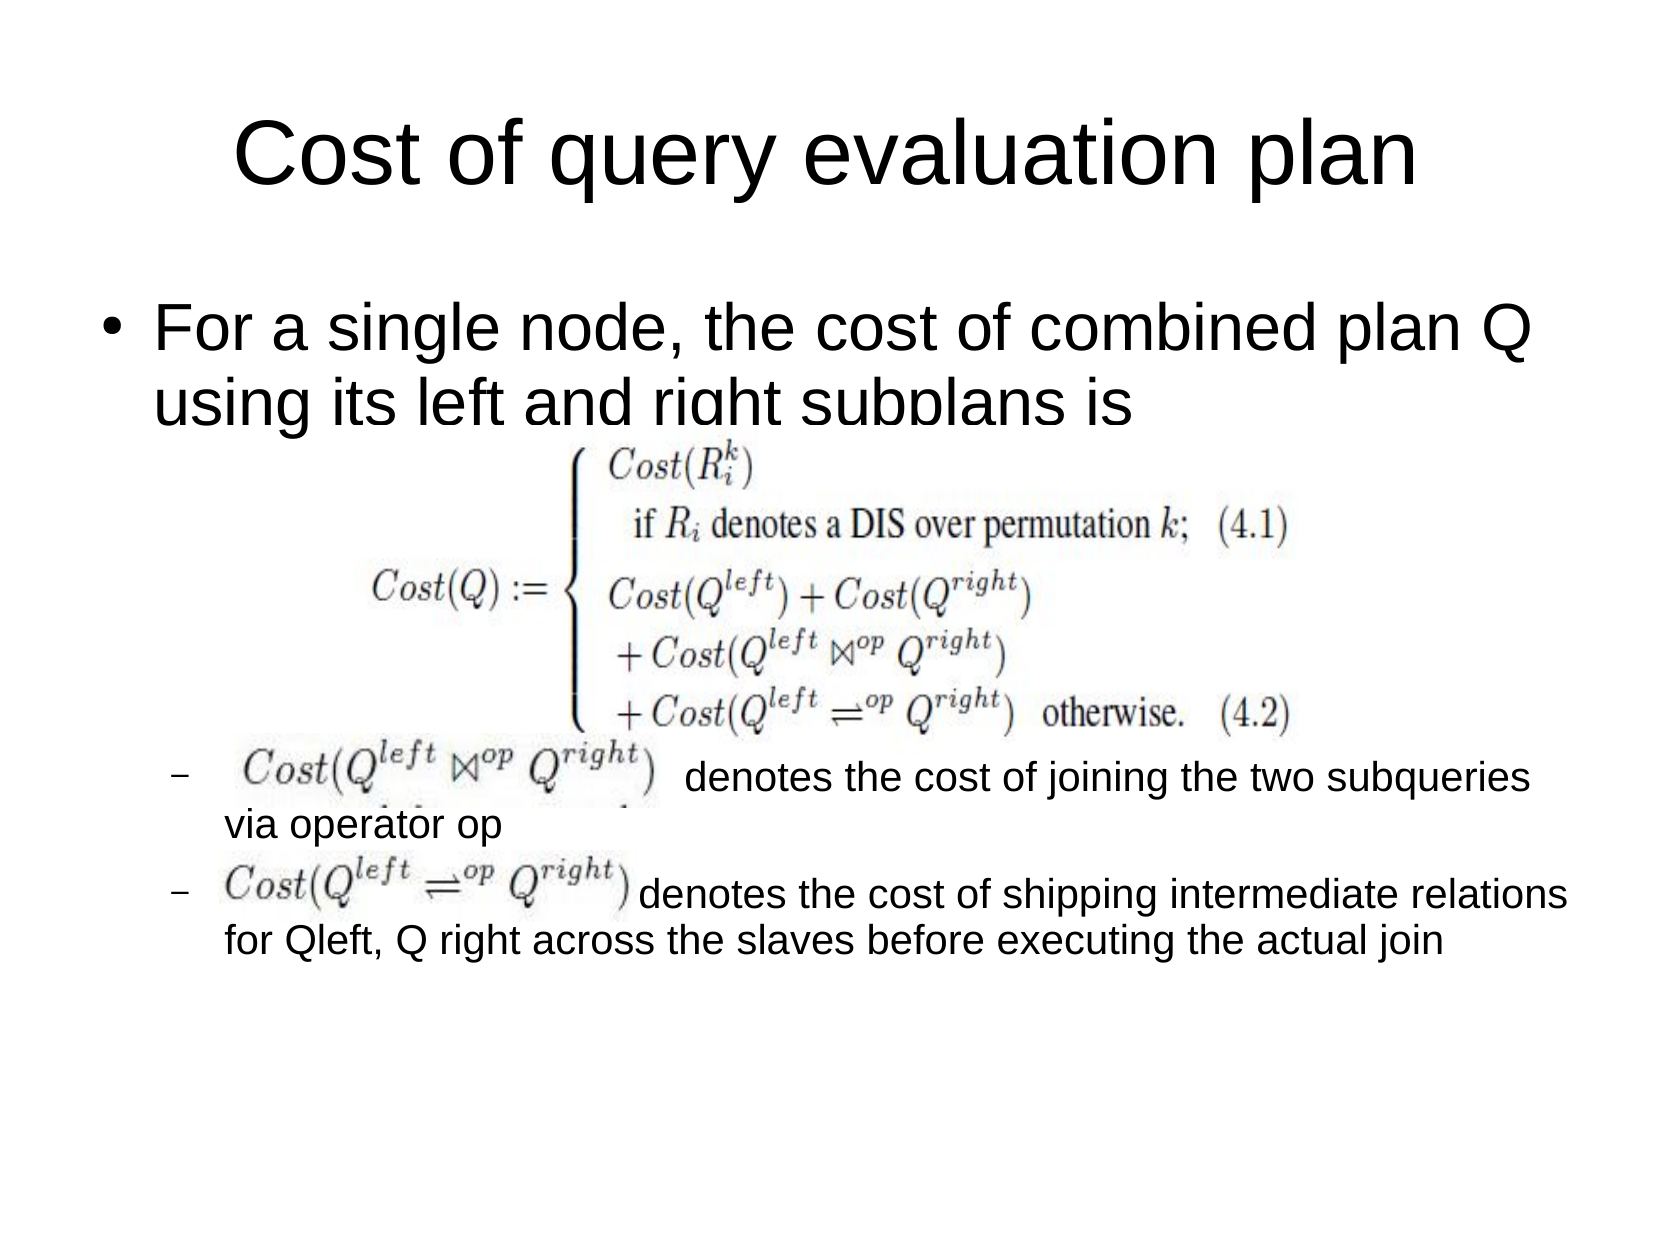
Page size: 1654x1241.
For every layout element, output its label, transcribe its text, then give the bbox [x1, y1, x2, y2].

picture [218, 850, 638, 922]
list For a single node, the cost of combined plan Q using its left and right subplans is denotes the cost of joining the two subqueries via operator op denotes the cost of shipping intermediate relations for Qleft, Q right across the slaves before executing the actual join [82, 290, 1571, 1010]
title Cost of query evaluation plan [82, 49, 1571, 257]
picture [234, 425, 1300, 808]
